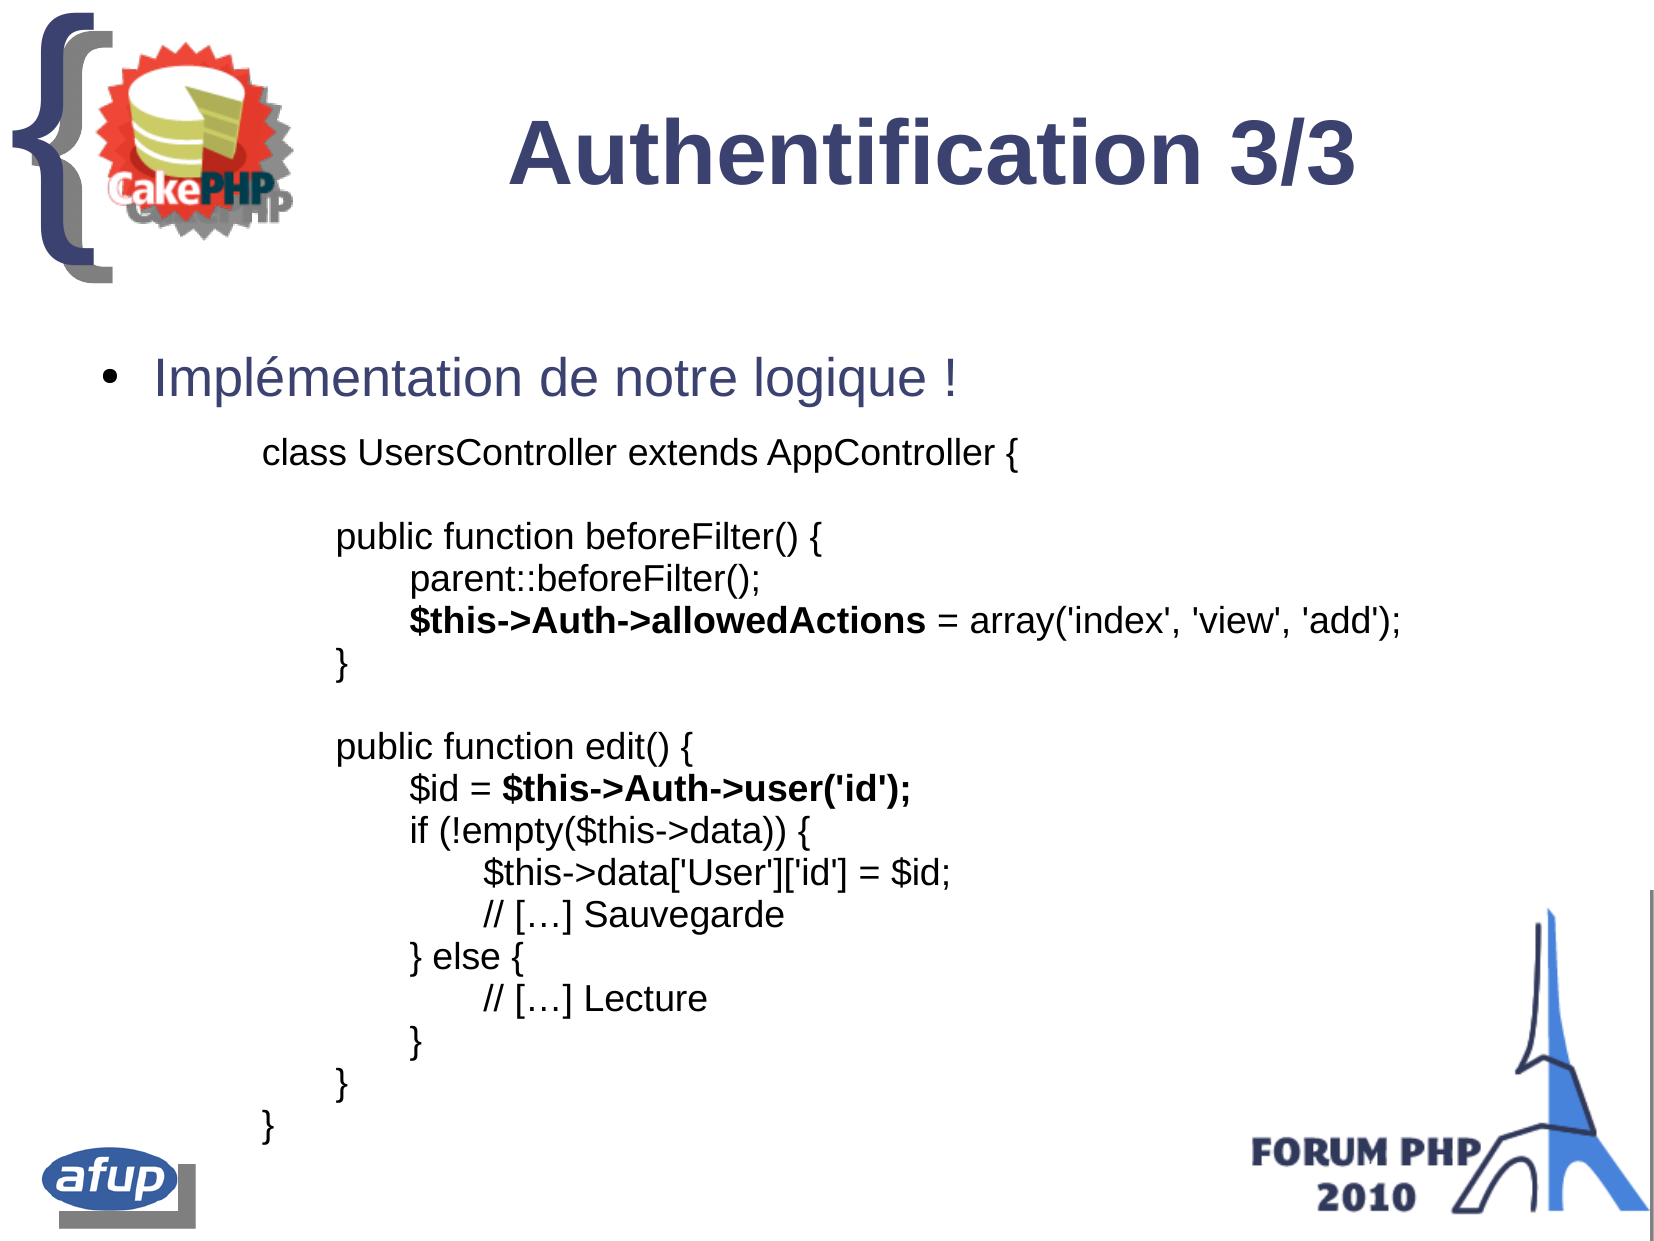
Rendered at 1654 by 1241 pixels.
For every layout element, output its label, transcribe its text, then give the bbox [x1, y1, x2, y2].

list Implémentation de notre logique ! [82, 290, 1571, 1094]
text_box class UsersController extends AppController { public function beforeFilter() { parent::beforeFilter(); $this->Auth->allowedActions = array('index', 'view', 'add'); } public function edit() { $id = $this->Auth->user('id'); if (!empty($this->data)) { $this->data['User']['id'] = $id; // […] Sauvegarde } else { // […] Lecture } } } [247, 424, 1625, 1234]
picture [41, 1146, 178, 1211]
title Authentification 3/3 [295, 49, 1571, 257]
picture [88, 35, 284, 231]
picture [1240, 872, 1650, 1241]
